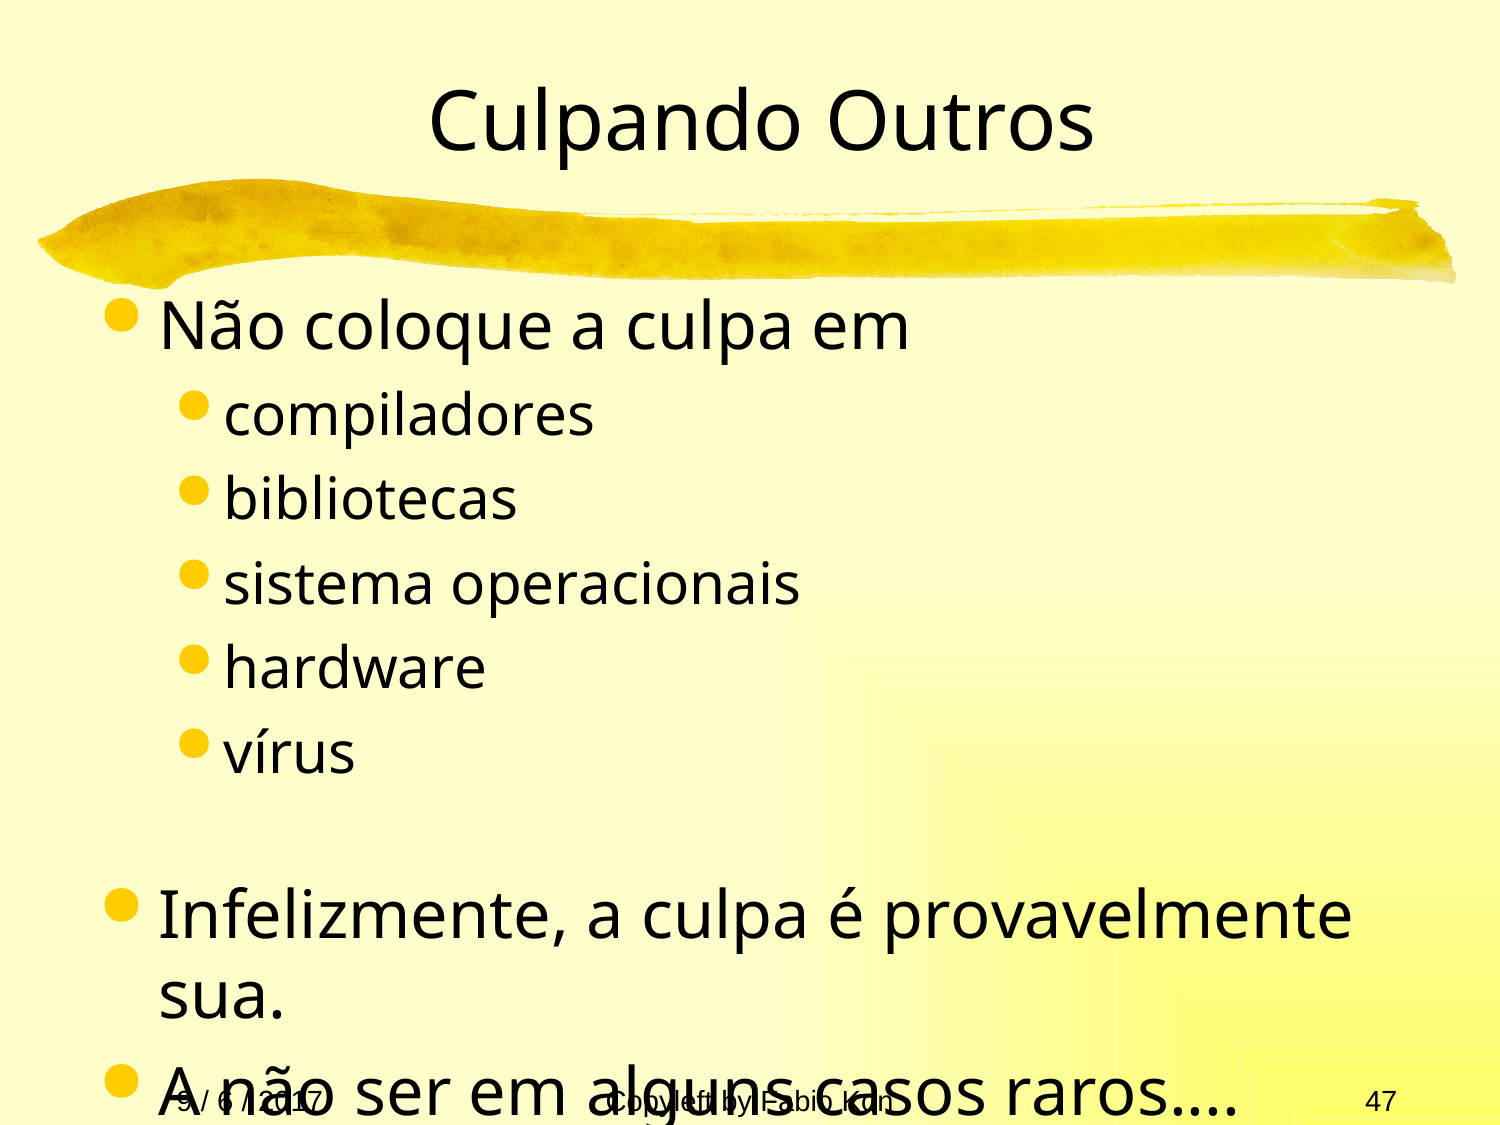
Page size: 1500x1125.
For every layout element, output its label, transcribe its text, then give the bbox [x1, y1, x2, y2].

list Não coloque a culpa em compiladores bibliotecas sistema operacionais hardware vírus Infelizmente, a culpa é provavelmente sua. A não ser em alguns casos raros.... [87, 274, 1463, 1057]
picture [24, 174, 1463, 297]
title Culpando Outros [125, 12, 1401, 175]
